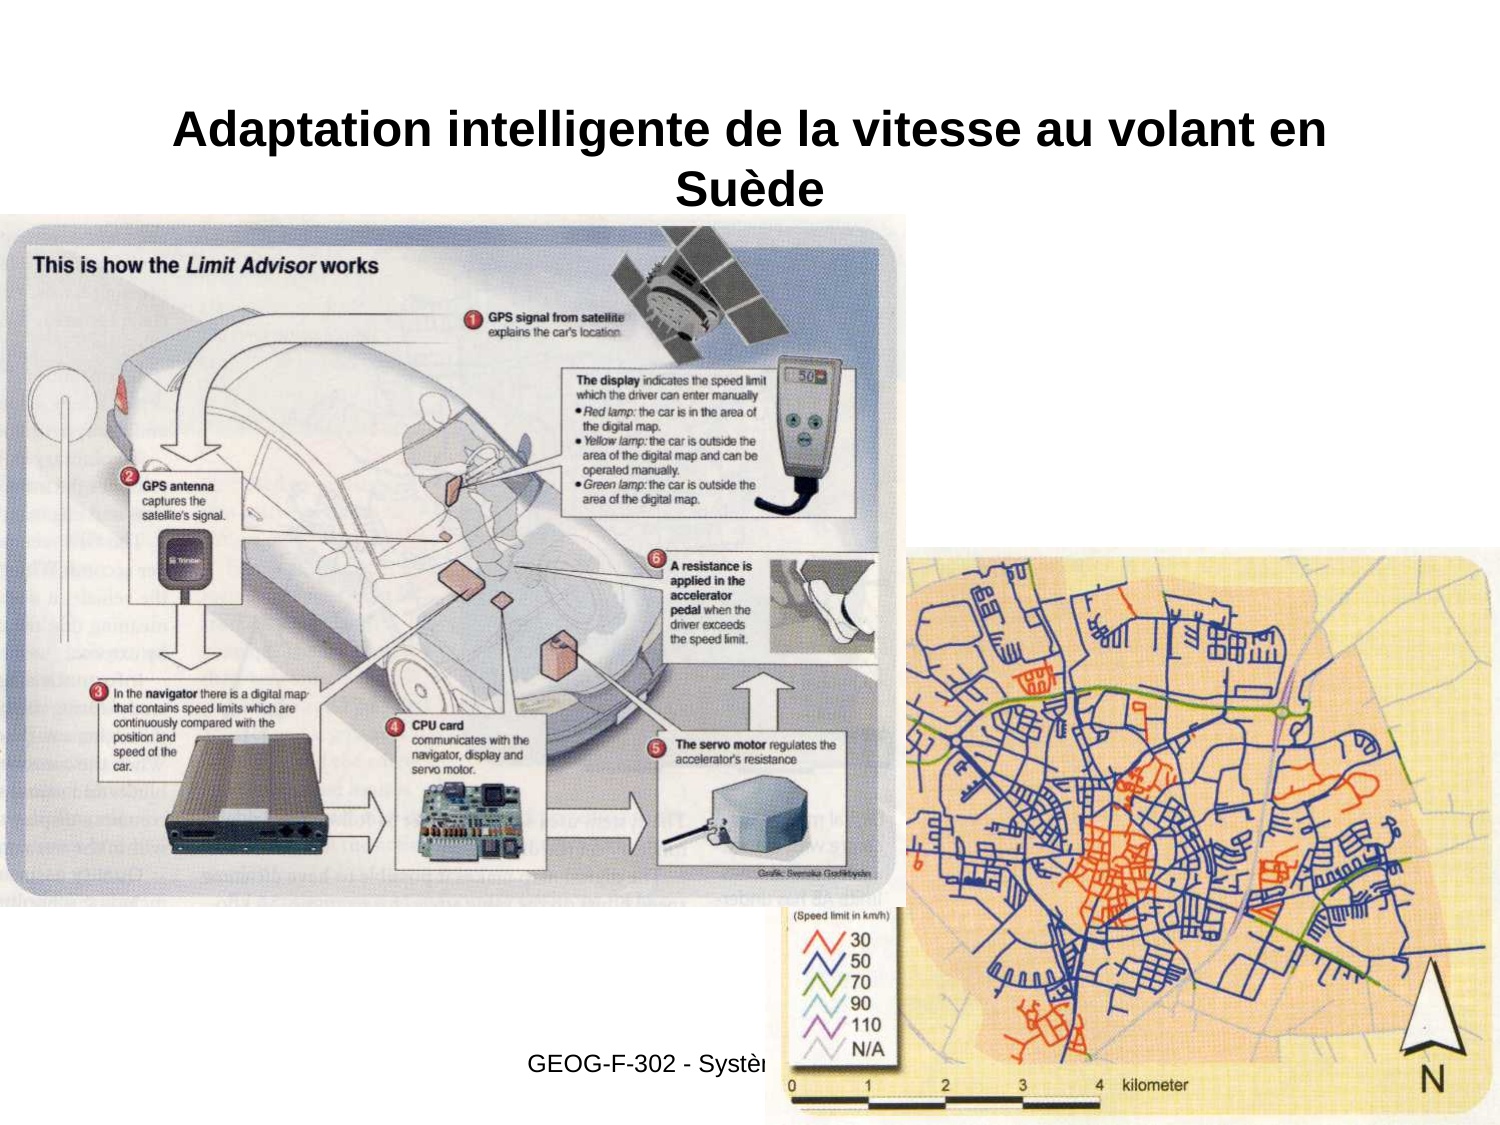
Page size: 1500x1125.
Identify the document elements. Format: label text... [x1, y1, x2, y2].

text_box GEOG-F-302 - Système d'Information Géographique - Eléonore WOLFF [512, 1025, 765, 1101]
picture [0, 214, 1500, 1125]
title Adaptation intelligente de la vitesse au volant en Suède [112, 88, 1388, 224]
